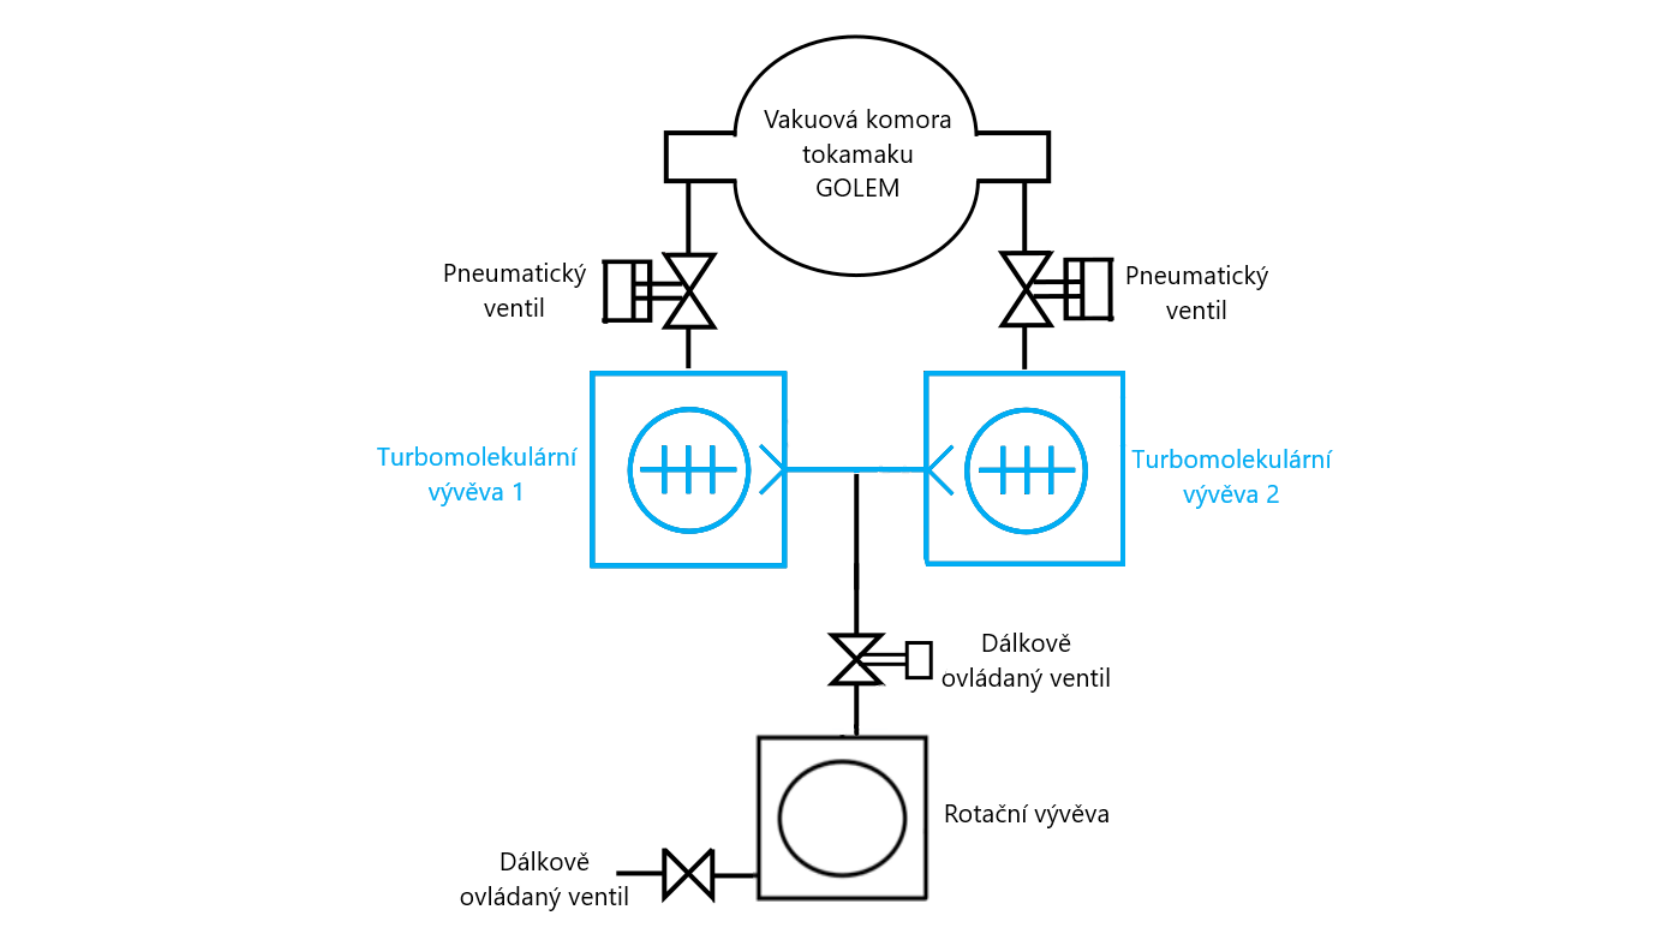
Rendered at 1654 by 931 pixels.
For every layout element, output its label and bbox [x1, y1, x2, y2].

picture [305, 2, 1356, 931]
